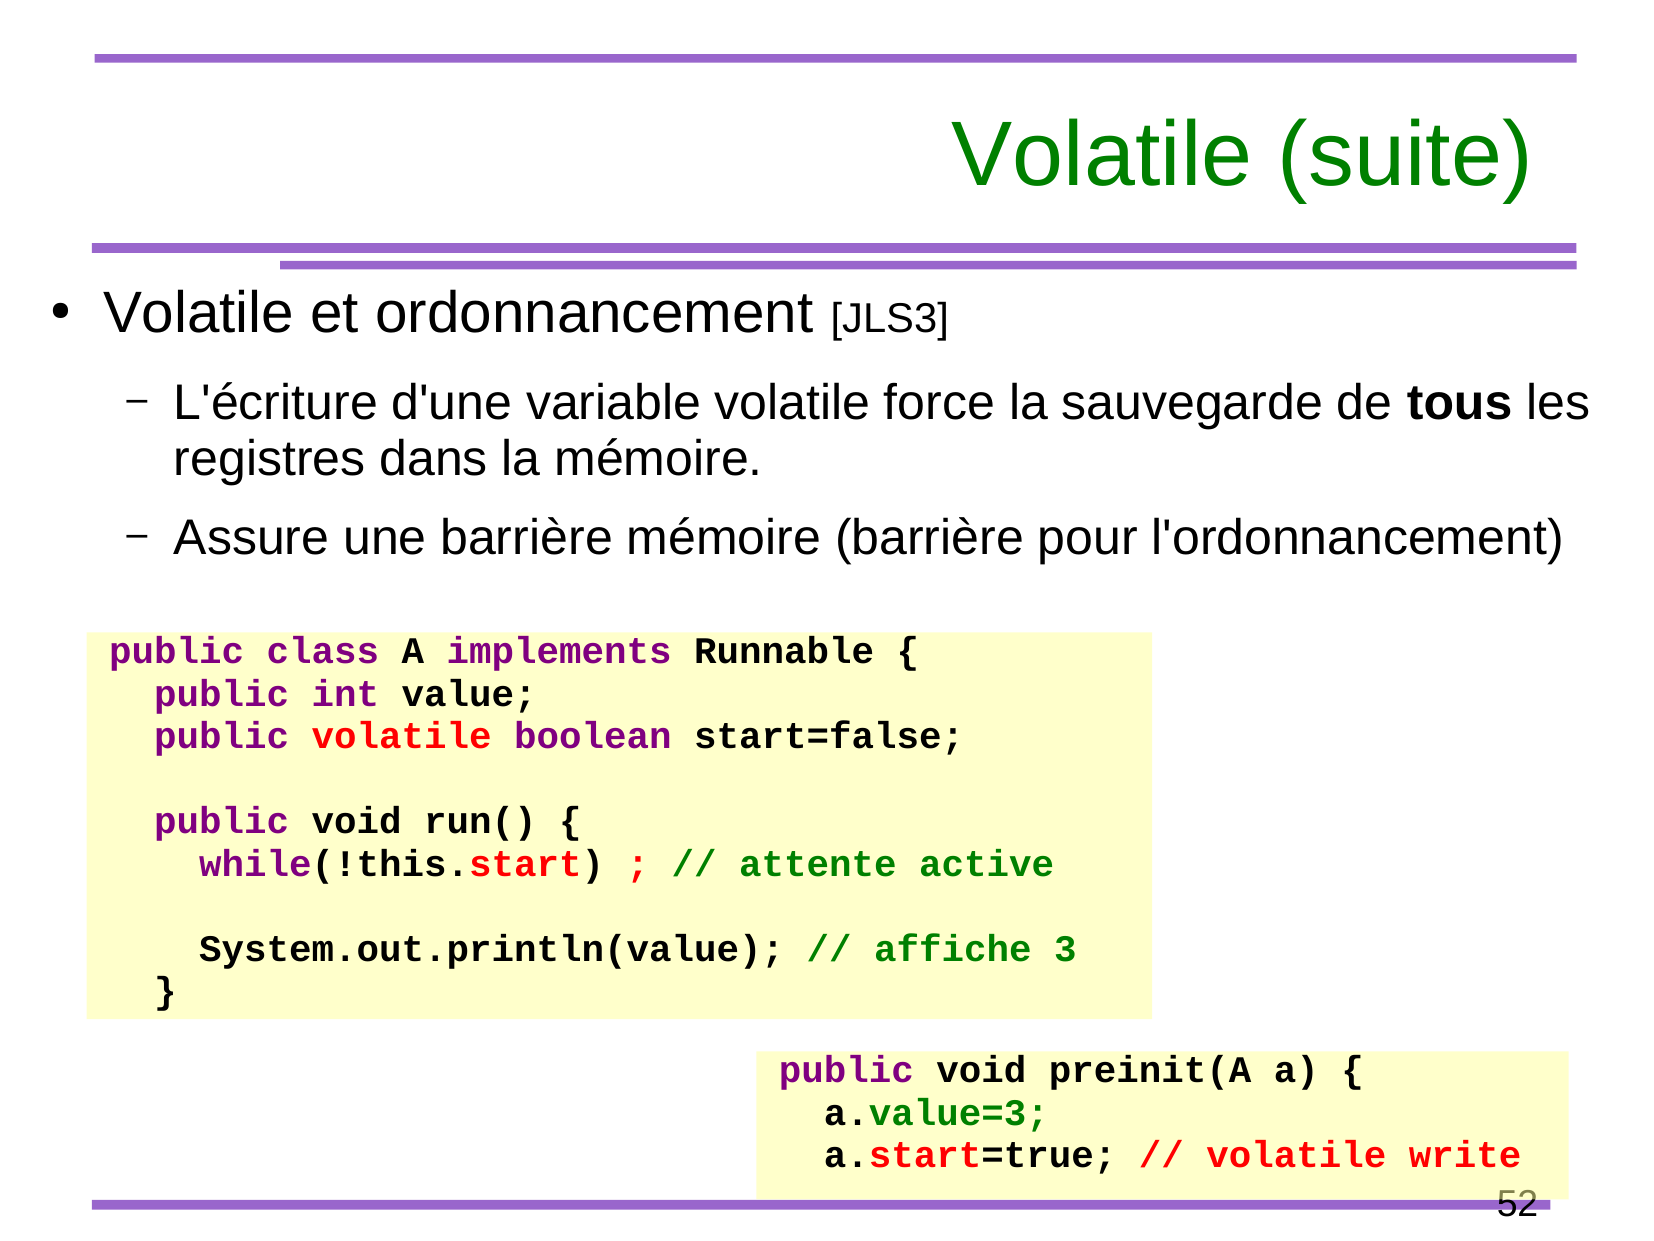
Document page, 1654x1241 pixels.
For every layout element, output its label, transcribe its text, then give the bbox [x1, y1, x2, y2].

text_box public void preinit(A a) { a.value=3; a.start=true; // volatile write [756, 1051, 1569, 1200]
title Volatile (suite) [121, 49, 1534, 257]
text_box public class A implements Runnable { public int value; public volatile boolean start=false; public void run() { while(!this.start) ; // attente active System.out.println(value); // affiche 3 } } [86, 632, 1153, 1020]
list Volatile et ordonnancement [JLS3] L'écriture d'une variable volatile force la sauvegarde de tous les registres dans la mémoire. Assure une barrière mémoire (barrière pour l'ordonnancement) [32, 279, 1610, 566]
